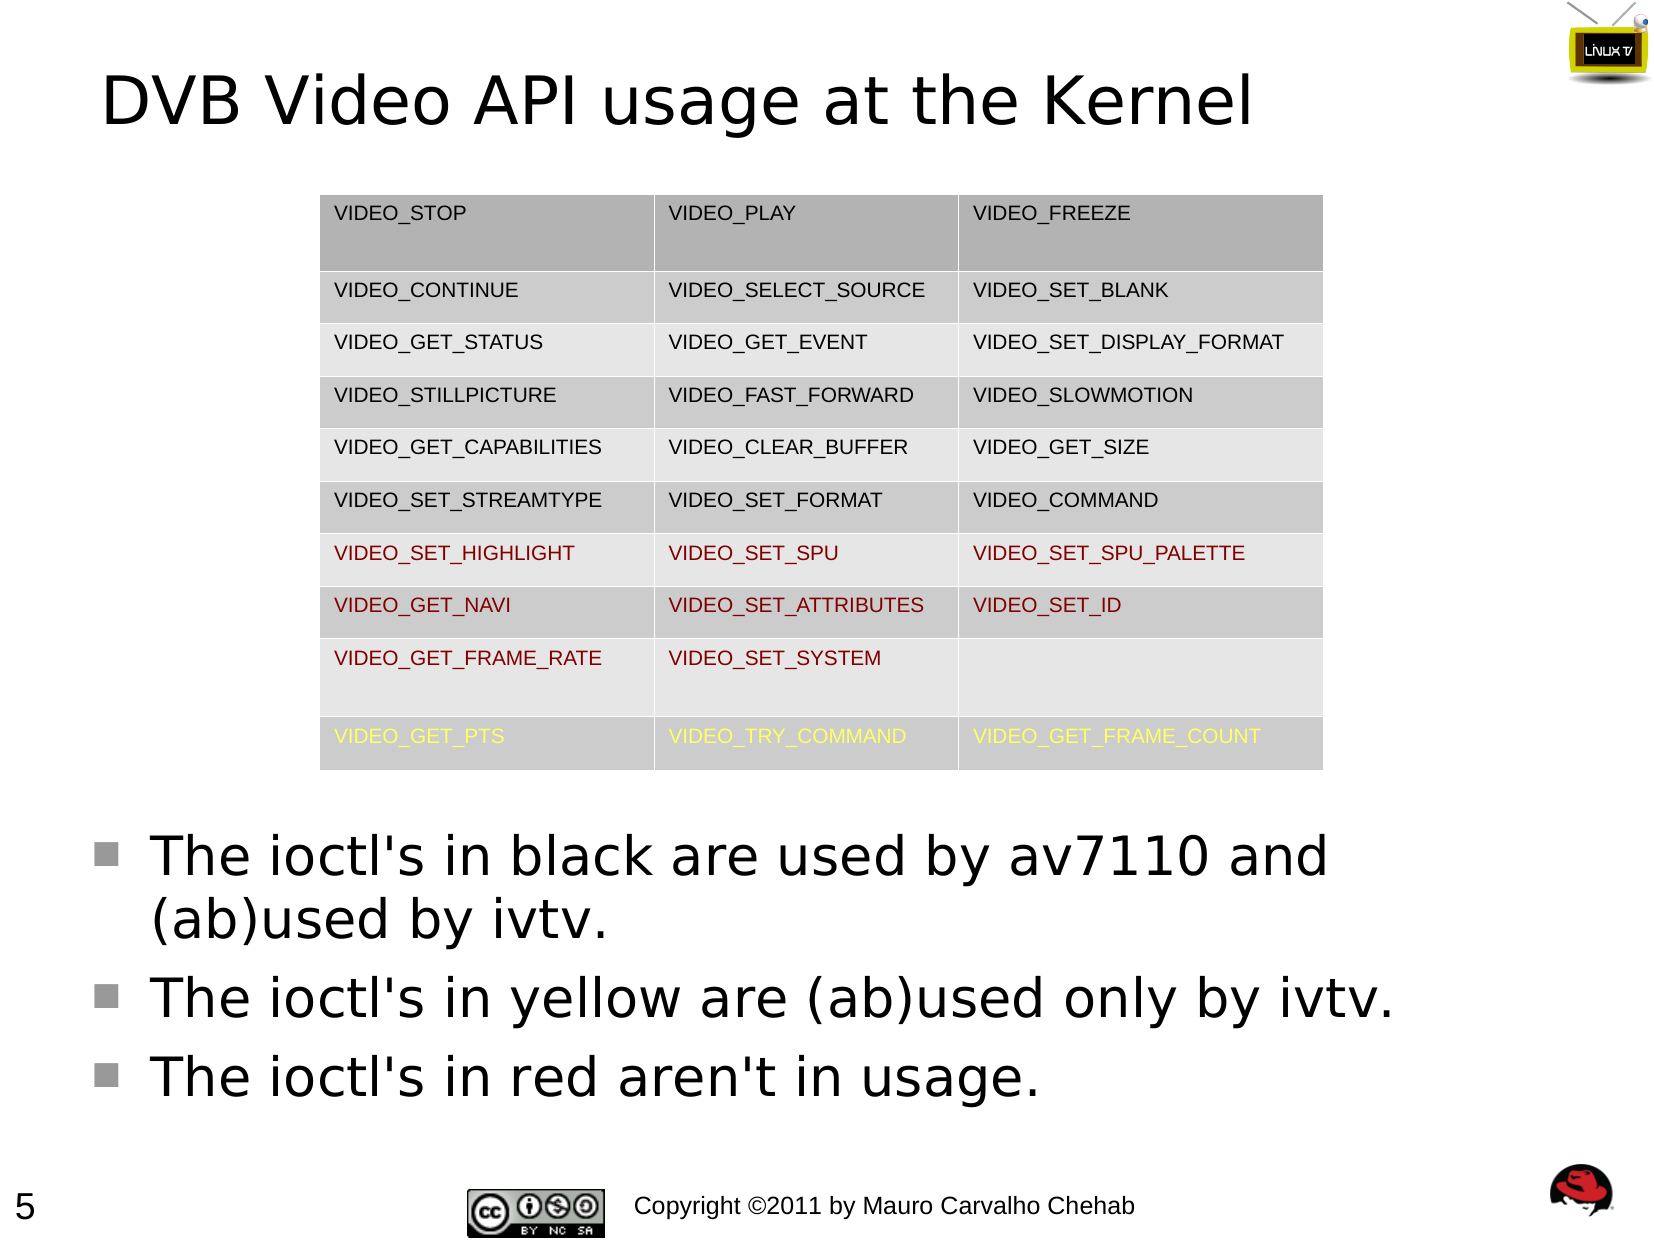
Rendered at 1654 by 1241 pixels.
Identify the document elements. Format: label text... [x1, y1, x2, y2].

table_cell VIDEO_SET_ID [959, 587, 1323, 638]
table_cell VIDEO_TRY_COMMAND [655, 717, 958, 770]
table_cell VIDEO_SET_DISPLAY_FORMAT [959, 324, 1323, 376]
picture [467, 1189, 605, 1238]
table_cell VIDEO_GET_FRAME_COUNT [959, 717, 1323, 770]
table_cell VIDEO_GET_FRAME_RATE [320, 639, 654, 716]
table_cell VIDEO_GET_CAPABILITIES [320, 429, 654, 481]
table_header VIDEO_PLAY [655, 195, 958, 271]
table_cell VIDEO_COMMAND [959, 482, 1323, 533]
title DVB Video API usage at the Kernel [100, 45, 1506, 157]
table_cell VIDEO_SELECT_SOURCE [655, 272, 958, 323]
table_cell VIDEO_GET_STATUS [320, 324, 654, 376]
list The ioctl's in black are used by av7110 and (ab)used by ivtv. The ioctl's in yellow are (ab)used only by ivtv. The ioctl's in red aren't in usage. [94, 825, 1500, 1188]
table_header VIDEO_FREEZE [959, 195, 1323, 271]
table_cell VIDEO_STILLPICTURE [320, 377, 654, 428]
table_cell VIDEO_SET_SYSTEM [655, 639, 958, 716]
table_cell VIDEO_SET_BLANK [959, 272, 1323, 323]
table_cell VIDEO_SET_STREAMTYPE [320, 482, 654, 533]
table_cell VIDEO_GET_NAVI [320, 587, 654, 638]
table_cell VIDEO_SET_HIGHLIGHT [320, 534, 654, 586]
table_cell VIDEO_GET_SIZE [959, 429, 1323, 481]
table_cell VIDEO_SLOWMOTION [959, 377, 1323, 428]
table_cell VIDEO_CLEAR_BUFFER [655, 429, 958, 481]
table_cell VIDEO_SET_SPU_PALETTE [959, 534, 1323, 586]
table_header VIDEO_STOP [320, 195, 654, 271]
table_cell VIDEO_GET_PTS [320, 717, 654, 770]
table_cell VIDEO_SET_ATTRIBUTES [655, 587, 958, 638]
picture [1549, 1162, 1619, 1224]
table_cell VIDEO_CONTINUE [320, 272, 654, 323]
table_cell VIDEO_SET_FORMAT [655, 482, 958, 533]
table_cell VIDEO_FAST_FORWARD [655, 377, 958, 428]
picture [1564, 0, 1654, 89]
table_cell VIDEO_SET_SPU [655, 534, 958, 586]
table_cell VIDEO_GET_EVENT [655, 324, 958, 376]
table_cell [959, 639, 1323, 716]
